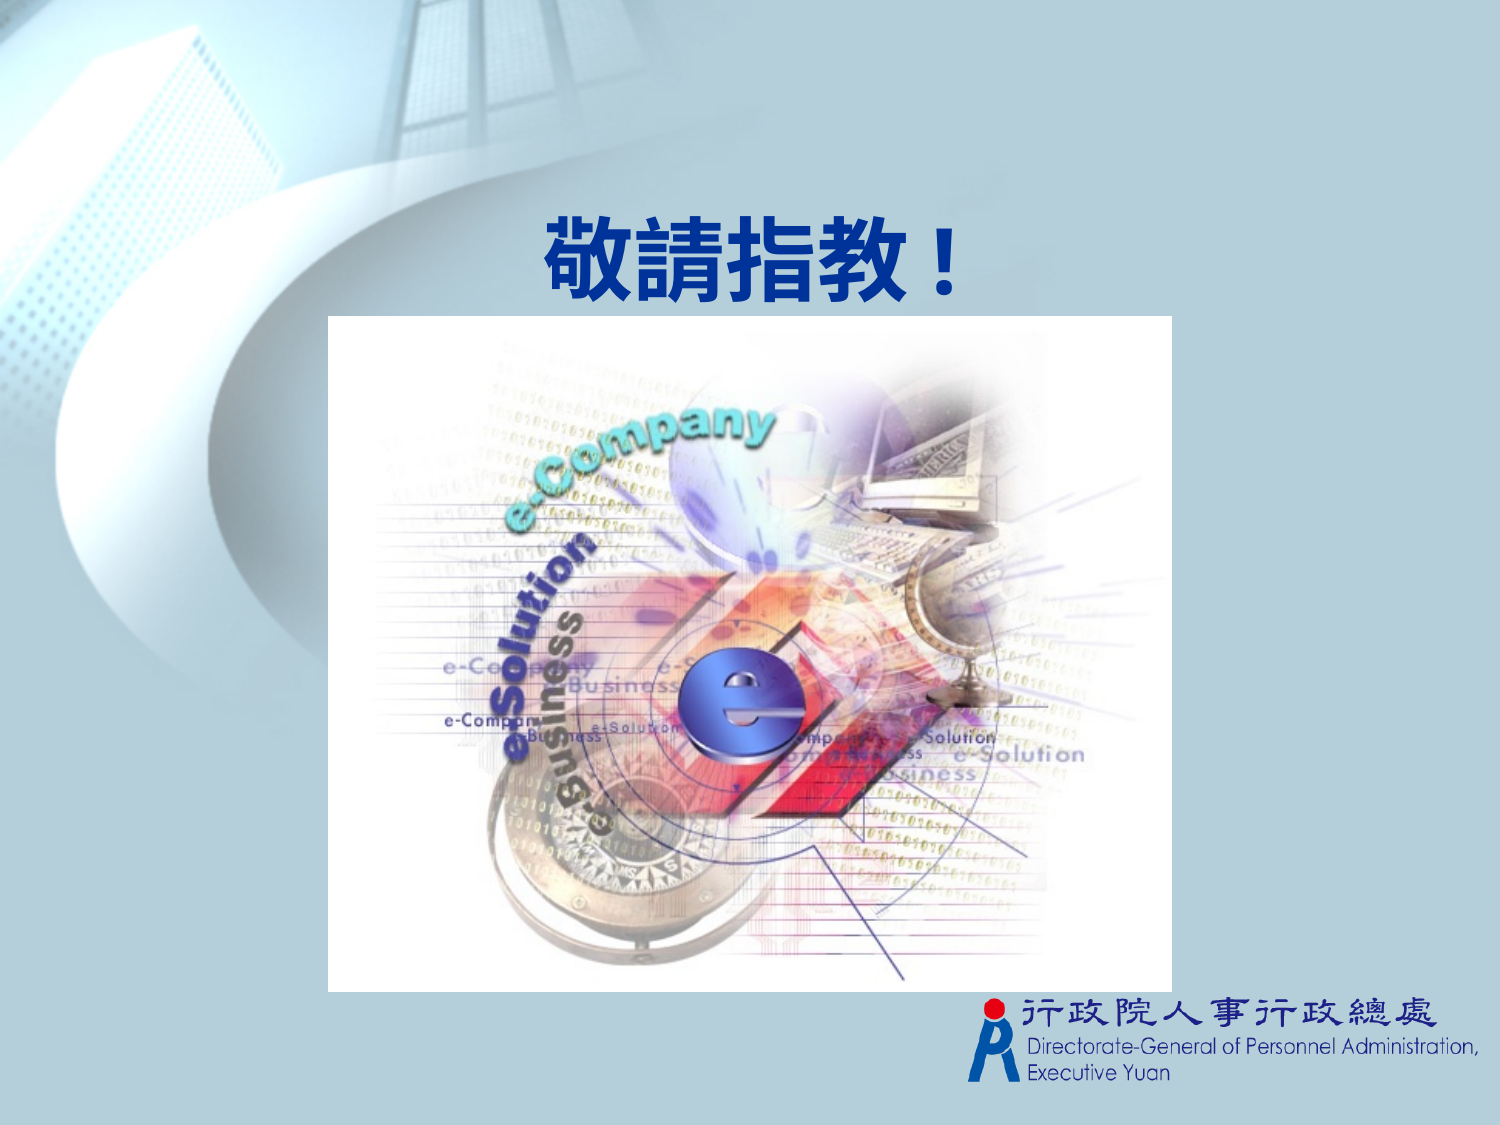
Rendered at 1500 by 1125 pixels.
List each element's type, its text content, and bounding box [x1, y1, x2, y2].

picture [328, 316, 1172, 992]
title 敬請指教! [112, 164, 1388, 352]
